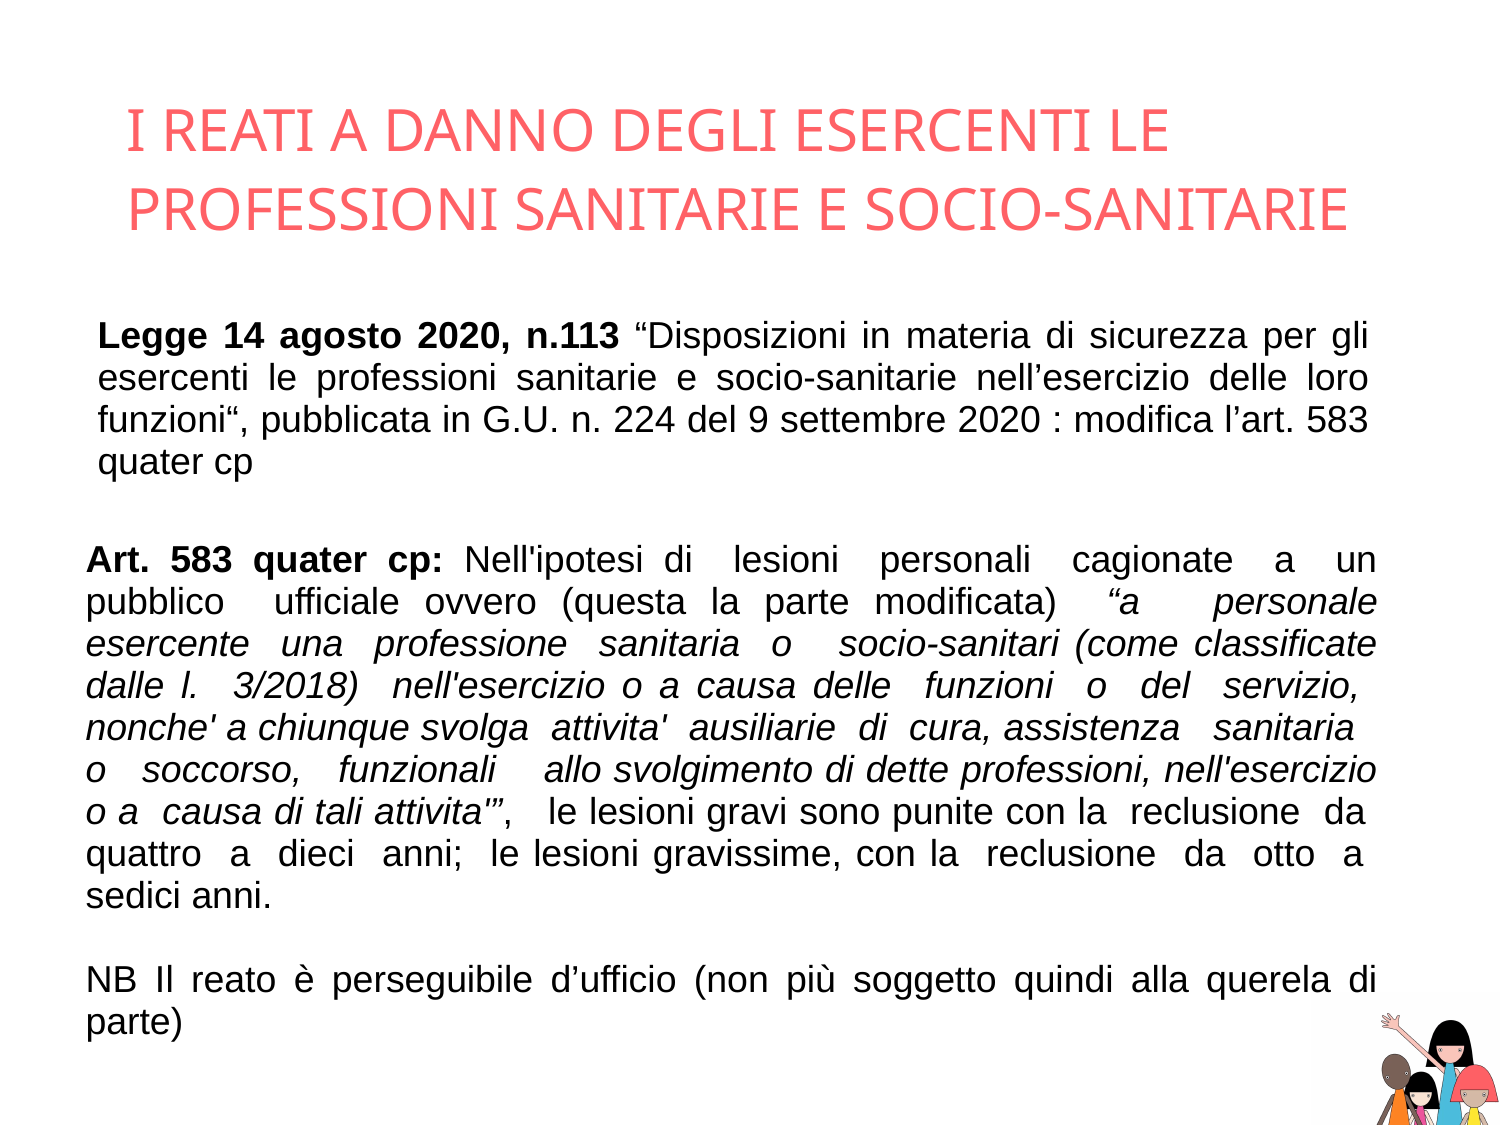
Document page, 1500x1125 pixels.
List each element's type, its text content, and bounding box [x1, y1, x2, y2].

text_box I REATI A DANNO DEGLI ESERCENTI LE PROFESSIONI SANITARIE E SOCIO-SANITARIE [111, 59, 1406, 278]
text_box : [76, 266, 1370, 531]
text_box Art. 583 quater cp: Nell'ipotesi di lesioni personali cagionate a un pubblico ufficiale ovvero (questa la parte modificata) “a personale esercente una professione sanitaria o socio-sanitari (come classificate dalle l. 3/2018) nell'esercizio o a causa delle funzioni o del servizio, nonche' a chiunque svolga attivita' ausiliarie di cura, assistenza sanitaria o soccorso, funzionali allo svolgimento di dette professioni, nell'esercizio o a causa di tali attivita'”, le lesioni gravi sono punite con la reclusione da quattro a dieci anni; le lesioni gravissime, con la reclusione da otto a sedici anni. NB Il reato è perseguibile d’ufficio (non più soggetto quindi alla querela di parte) [70, 531, 1394, 1045]
text_box Legge 14 agosto 2020, n.113 “Disposizioni in materia di sicurezza per gli esercenti le professioni sanitarie e socio-sanitarie nell’esercizio delle loro funzioni“, pubblicata in G.U. n. 224 del 9 settembre 2020 : modifica l’art. 583 quater cp [82, 307, 1418, 572]
